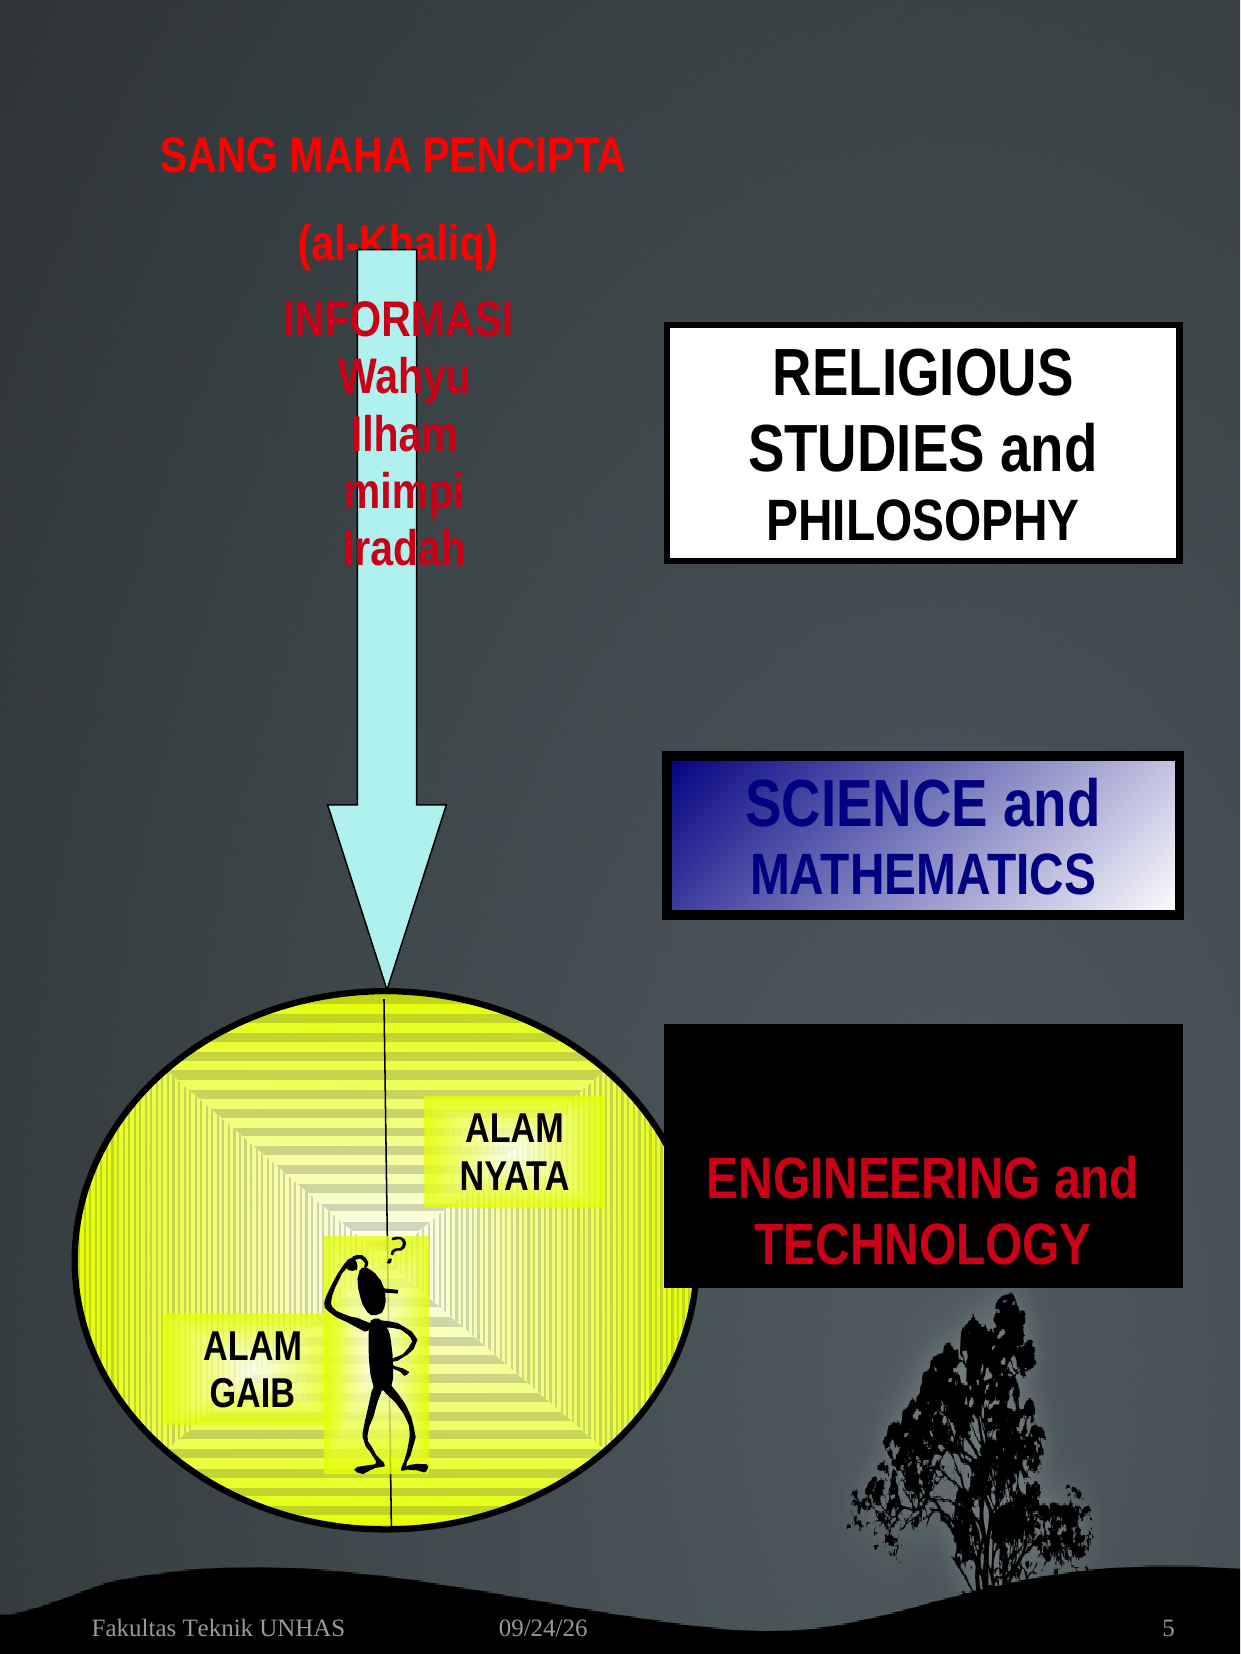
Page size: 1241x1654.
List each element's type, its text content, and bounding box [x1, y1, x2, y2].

text_box [74, 991, 696, 1530]
text_box ALAM NYATA [424, 1096, 605, 1208]
text_box SANG MAHA PENCIPTA (al-Khaliq) [4, 117, 792, 279]
text_box [357, 249, 417, 282]
text_box RELIGIOUS STUDIES and PHILOSOPHY [666, 325, 1180, 561]
text_box [327, 585, 447, 990]
text_box SCIENCE and MATHEMATICS [666, 755, 1180, 915]
text_box ENGINEERING and TECHNOLOGY [666, 1027, 1180, 1285]
text_box INFORMASI Wahyu Ilham mimpi Iradah [177, 282, 621, 585]
picture [0, 0, 1241, 1654]
text_box ALAM GAIB [162, 1313, 324, 1425]
